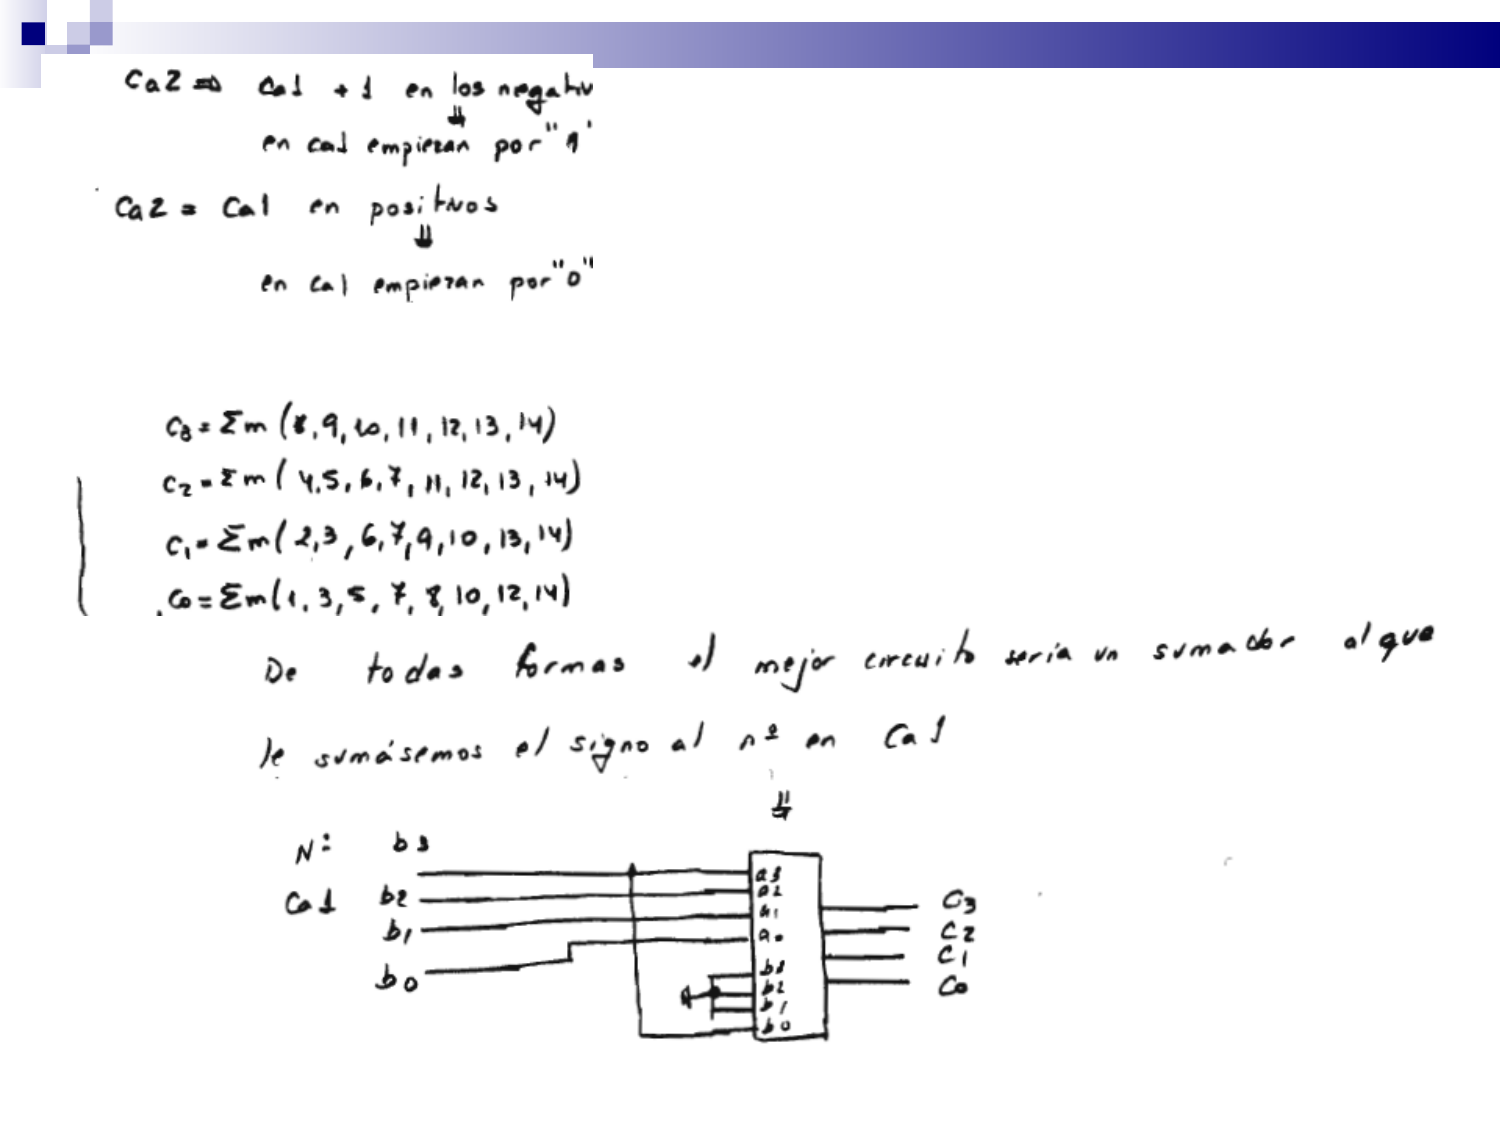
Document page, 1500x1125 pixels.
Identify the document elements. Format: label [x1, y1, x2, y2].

picture [41, 54, 1457, 1103]
